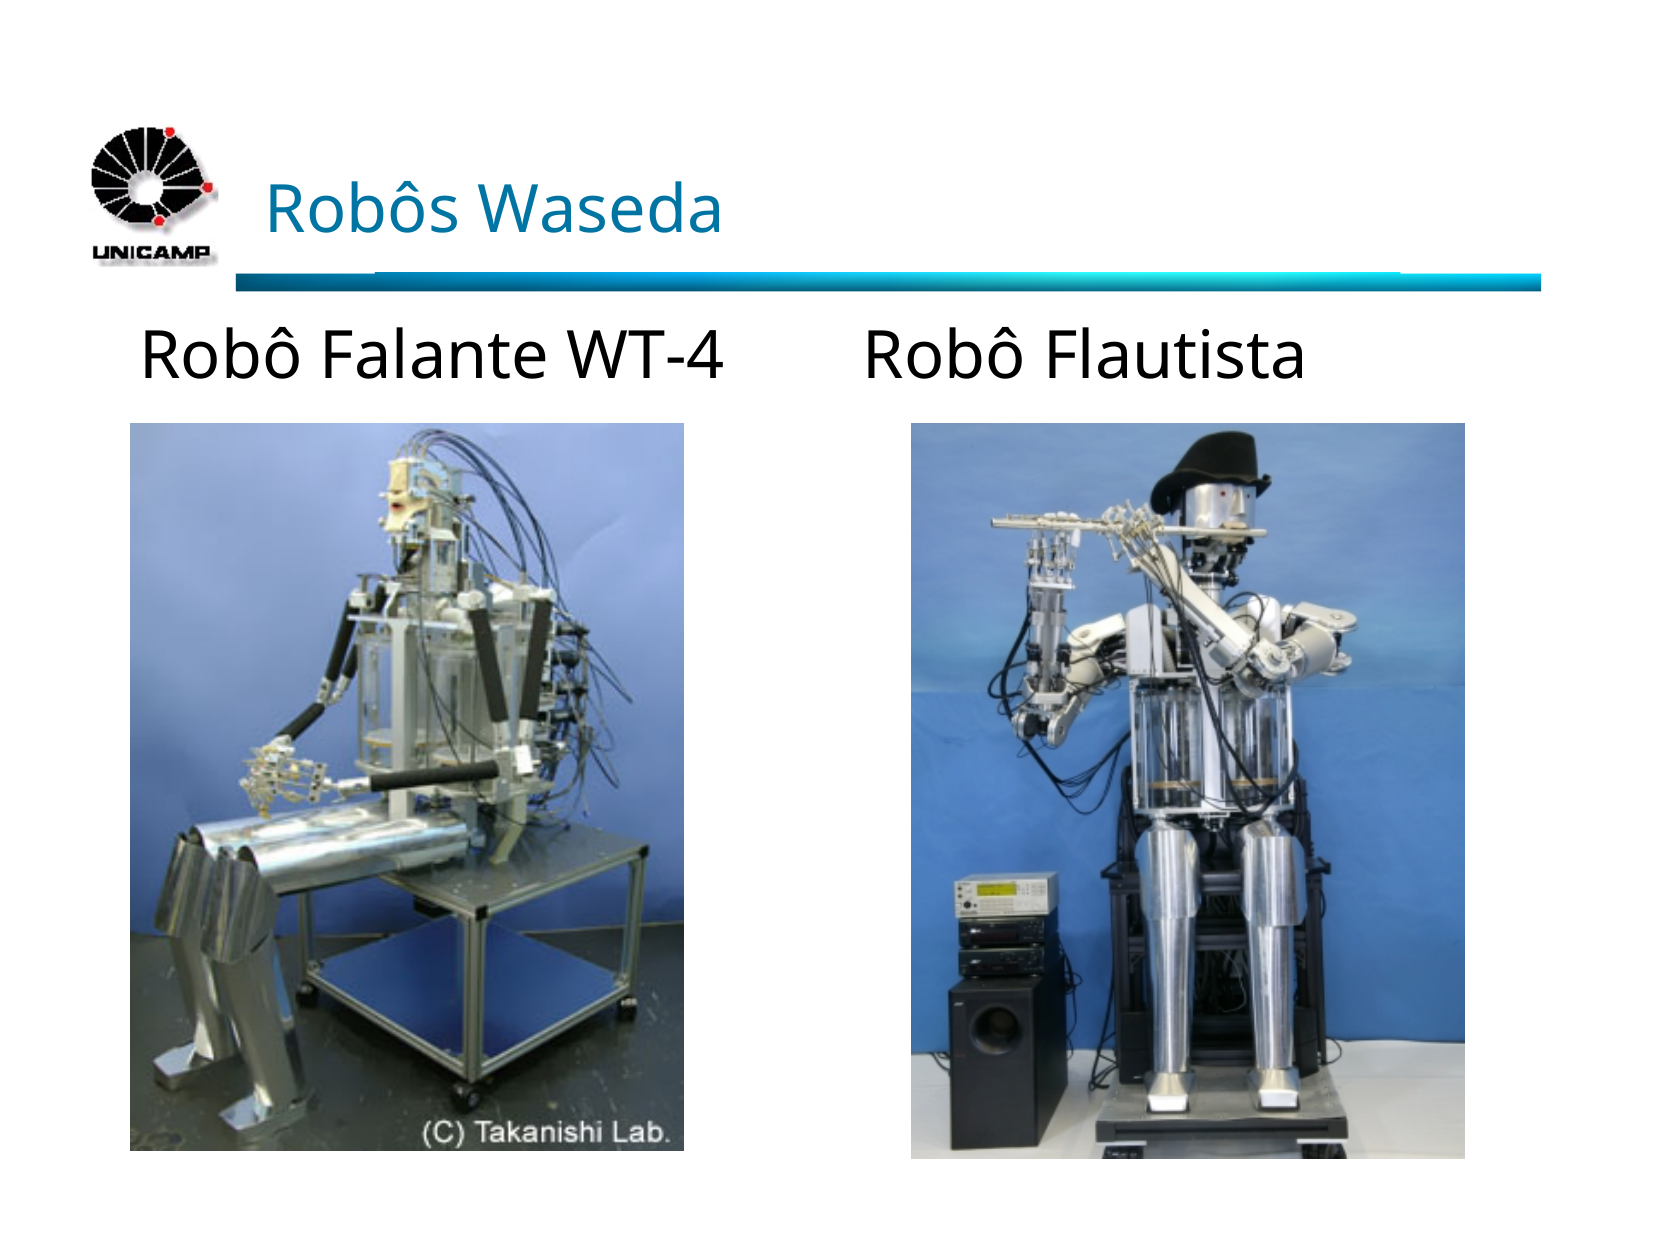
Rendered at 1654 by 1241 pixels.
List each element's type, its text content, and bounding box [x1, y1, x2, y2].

picture [911, 423, 1465, 1159]
list Robô Falante WT-4 [121, 309, 811, 1182]
title Robôs Waseda [264, 42, 1534, 250]
picture [125, 272, 1654, 295]
list Robô Flautista [845, 309, 1535, 1182]
picture [130, 423, 684, 1151]
